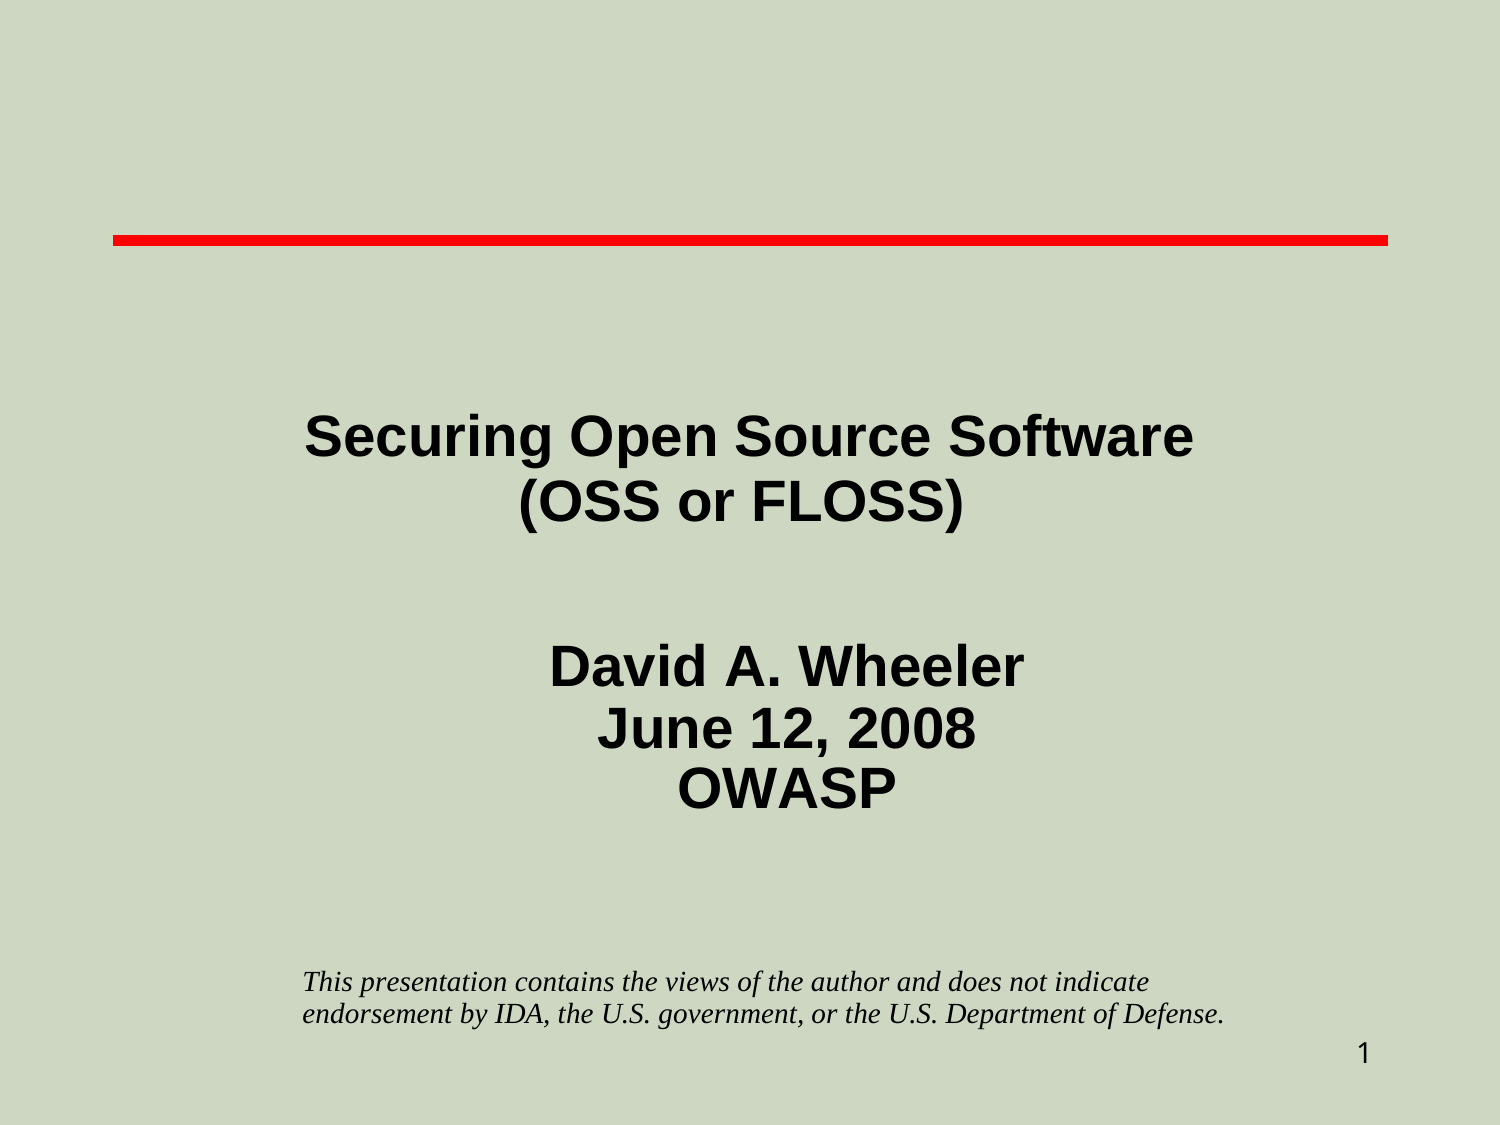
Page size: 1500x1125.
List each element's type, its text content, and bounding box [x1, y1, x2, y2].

text_box This presentation contains the views of the author and does not indicate endorsement by IDA, the U.S. government, or the U.S. Department of Defense. [287, 957, 1276, 1038]
subtitle David A. Wheeler June 12, 2008 OWASP [225, 637, 1276, 926]
title Securing Open Source Software (OSS or FLOSS) [112, 374, 1388, 563]
